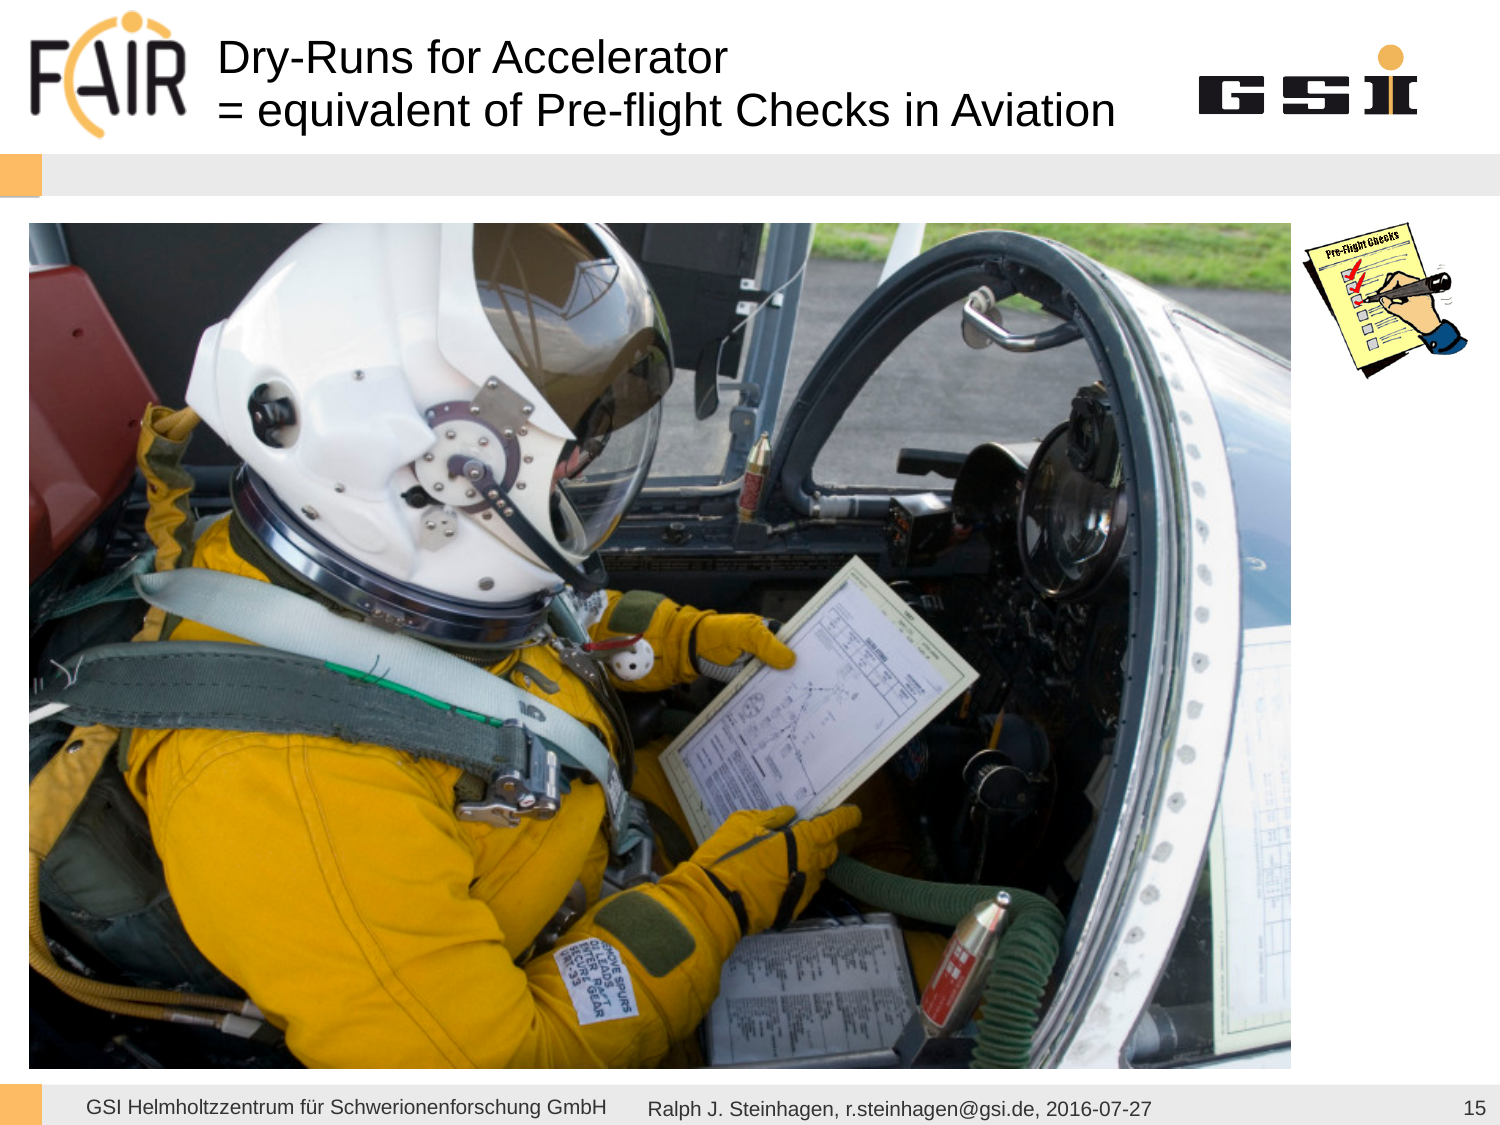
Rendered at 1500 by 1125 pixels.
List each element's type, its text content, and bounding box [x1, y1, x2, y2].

picture [29, 223, 1291, 1069]
picture [1299, 218, 1471, 383]
picture [1197, 42, 1419, 117]
picture [30, 9, 187, 141]
title Dry-Runs for Accelerator = equivalent of Pre-flight Checks in Aviation [217, 20, 1180, 147]
